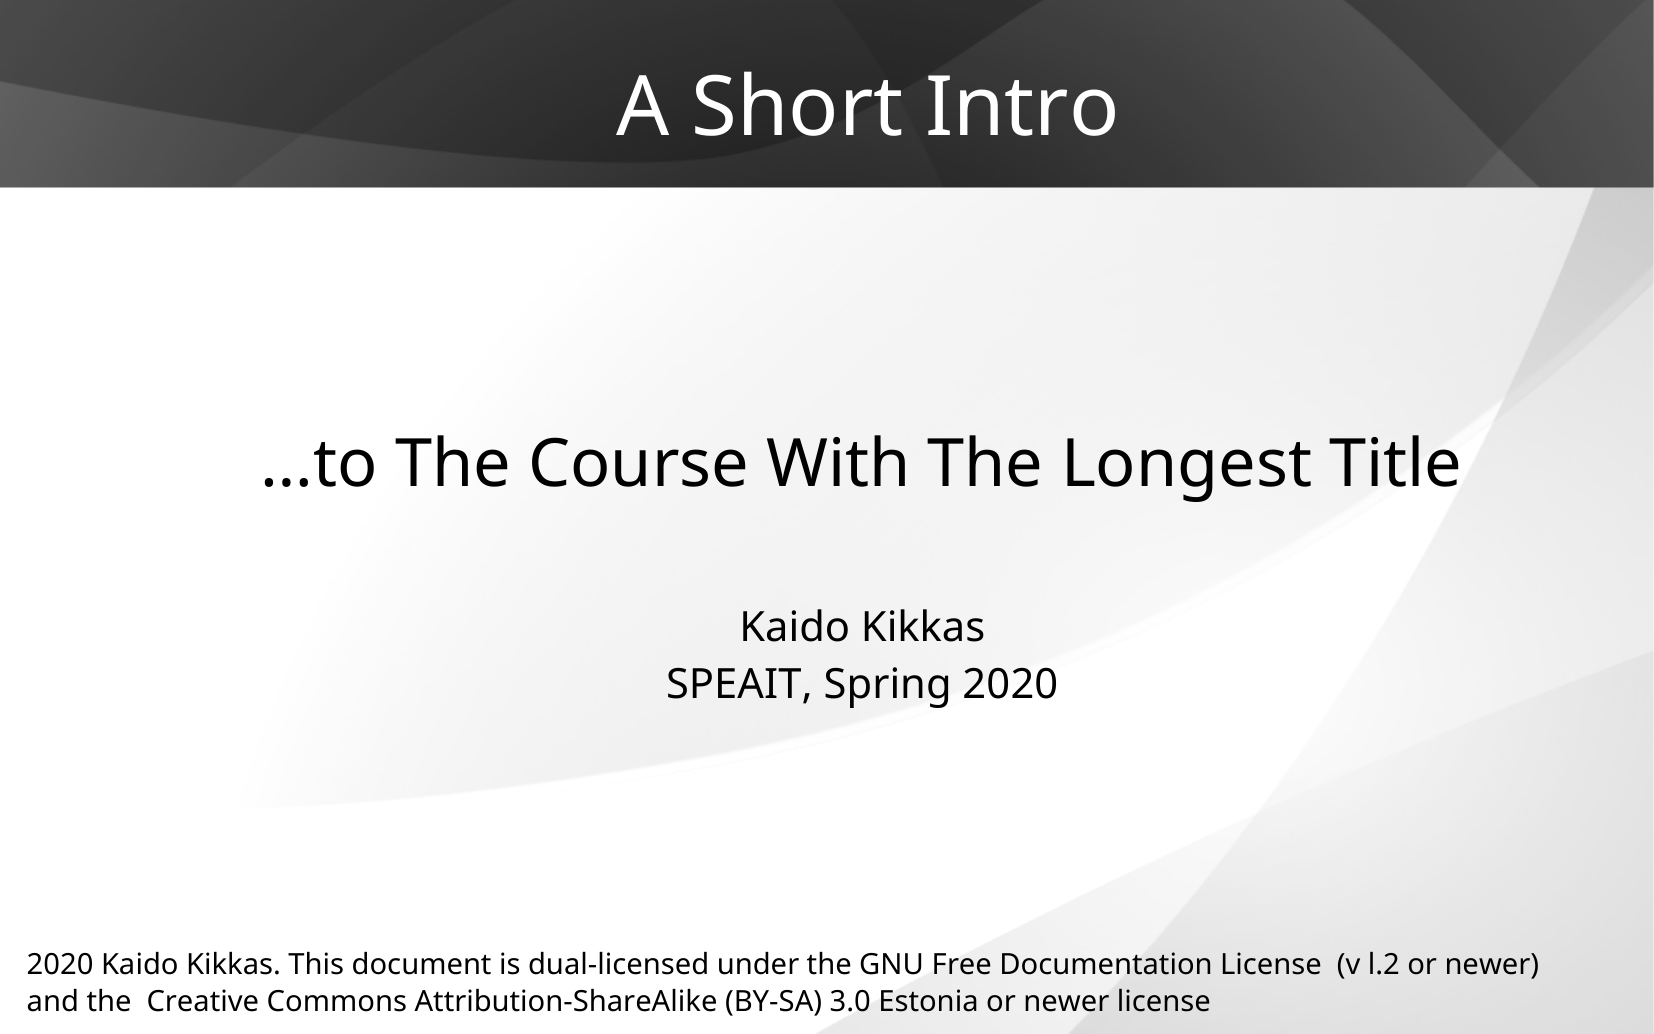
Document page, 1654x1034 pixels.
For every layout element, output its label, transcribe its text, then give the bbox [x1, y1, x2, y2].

picture [0, 0, 1654, 1034]
title A Short Intro [124, 0, 1613, 208]
subtitle …to The Course With The Longest Title Kaido Kikkas SPEAIT, Spring 2020 [187, 225, 1538, 901]
text_box 2020 Kaido Kikkas. This document is dual-licensed under the GNU Free Documentation License (v l.2 or newer) and the Creative Commons Attribution-ShareAlike (BY-SA) 3.0 Estonia or newer license [11, 937, 1613, 1028]
